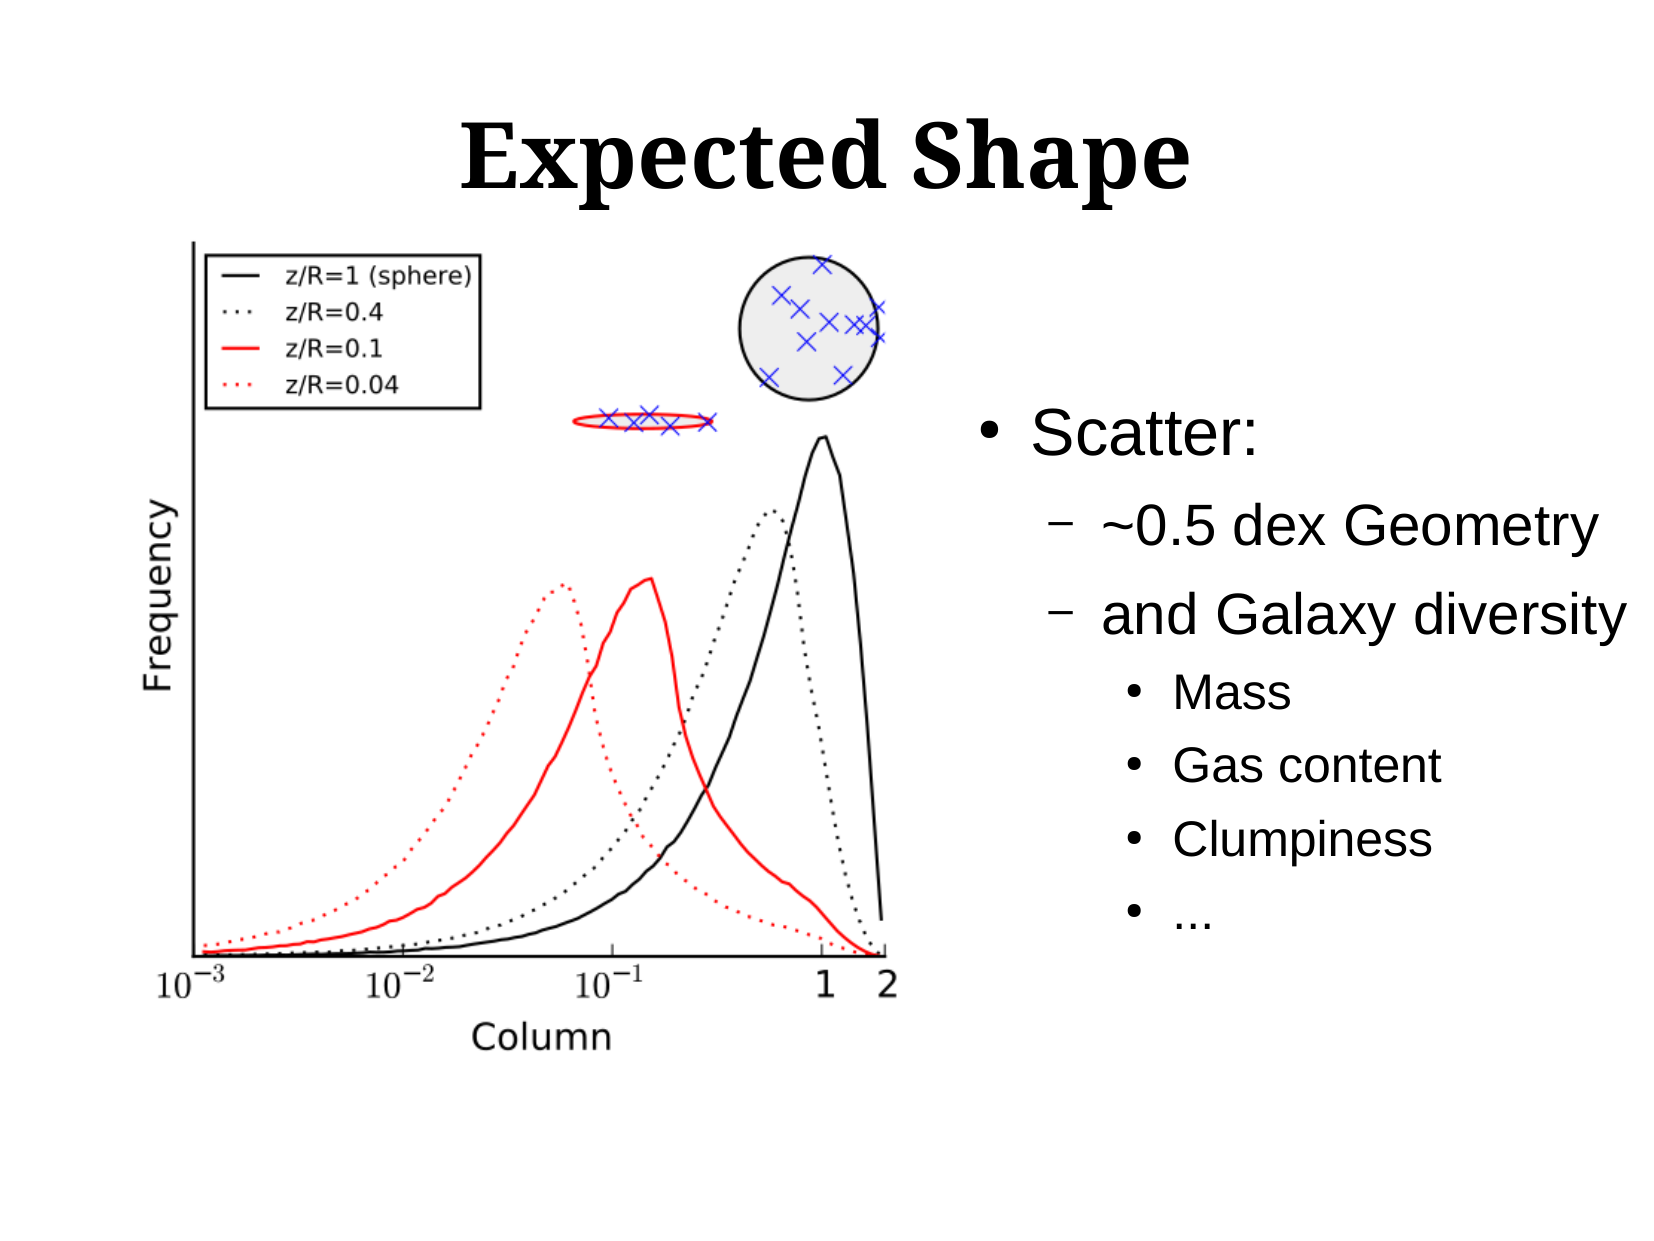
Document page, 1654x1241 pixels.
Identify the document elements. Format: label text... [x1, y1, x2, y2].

title Expected Shape [82, 49, 1571, 257]
picture [120, 221, 916, 1081]
list Scatter: ~0.5 dex Geometry and Galaxy diversity Mass Gas content Clumpiness ... [960, 290, 1636, 1010]
